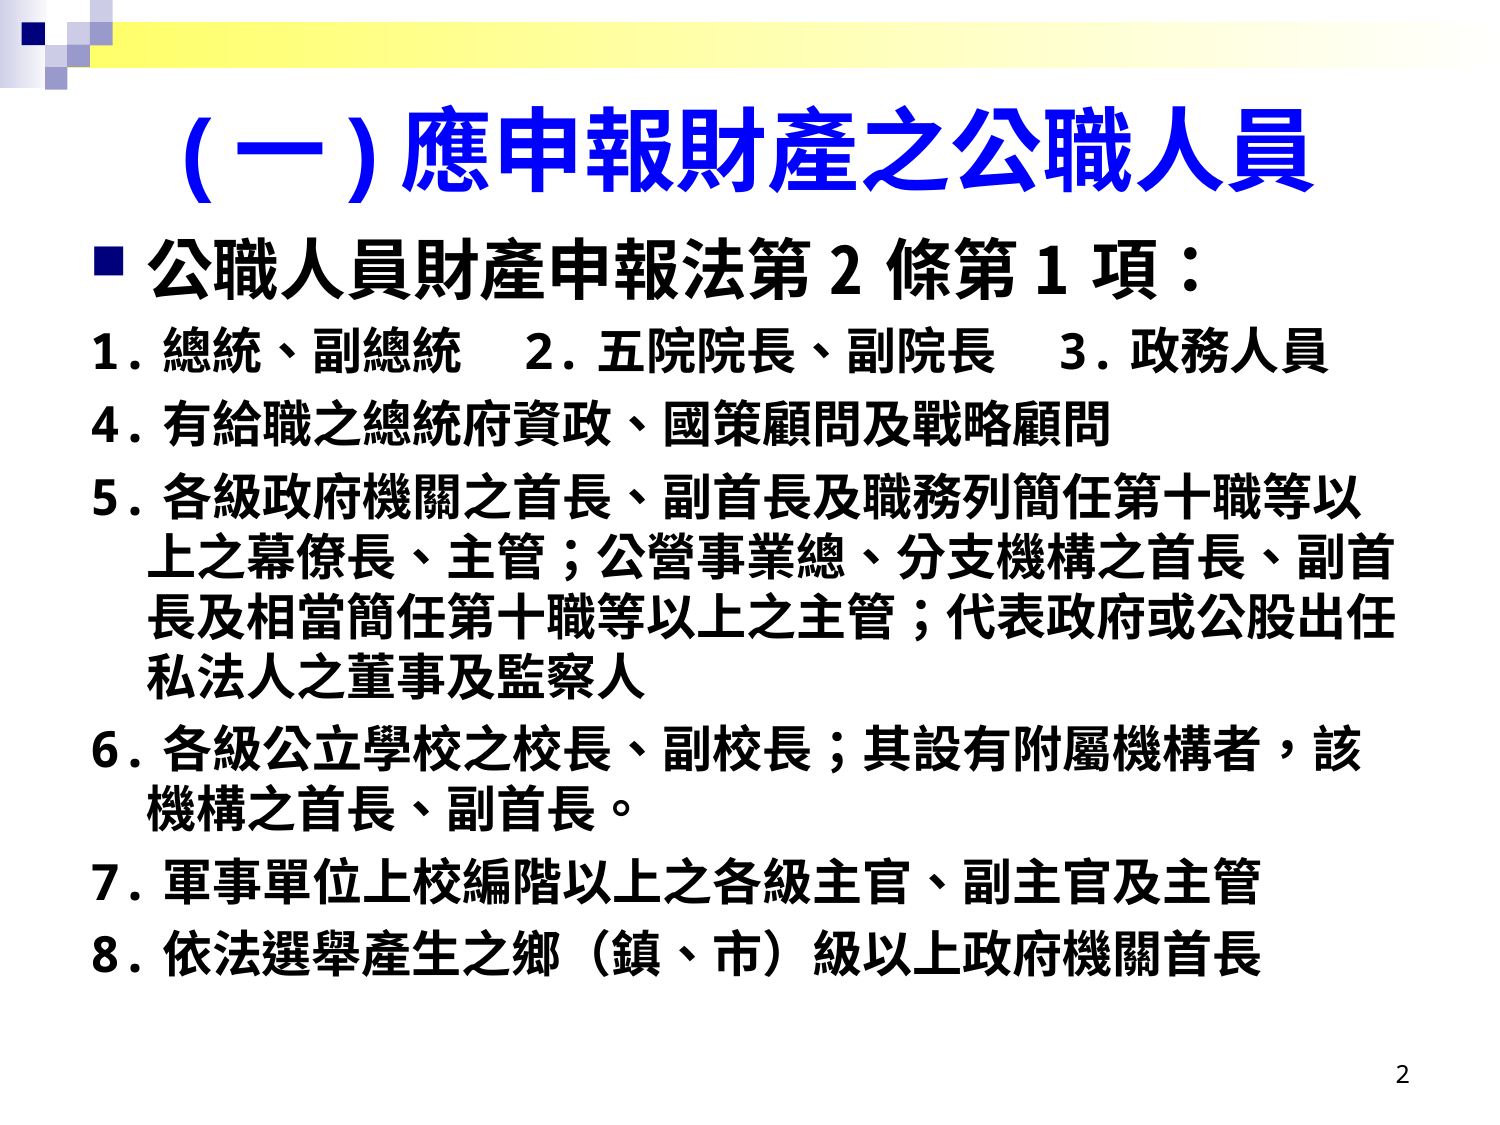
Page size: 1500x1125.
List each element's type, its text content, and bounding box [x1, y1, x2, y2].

title (一)應申報財產之公職人員 [75, 75, 1426, 220]
text_box <編號> [431, 22, 436, 67]
table_cell 楊小琳 [291, 22, 295, 67]
text_box <編號> [1074, 1059, 1426, 1101]
list 公職人員財產申報法第2條第1項： 1.總統、副總統 2.五院院長、副院長 3.政務人員 4.有給職之總統府資政、國策顧問及戰略顧問 5.各級政府機關之首長、副首長及職務列簡任第十職等以上之幕僚長、主管；公營事業總、分支機構之首長、副首長及相當簡任第十職等以上之主管；代表政府或公股出任私法人之董事及監察人 6.各級公立學校之校長、副校長；其設有附屬機構者，該機構之首長、副首長。 7.軍事單位上校編階以上之各級主官、副主官及主管 8.依法選舉產生之鄉（鎮、市）級以上政府機關首長 [75, 220, 1426, 1059]
